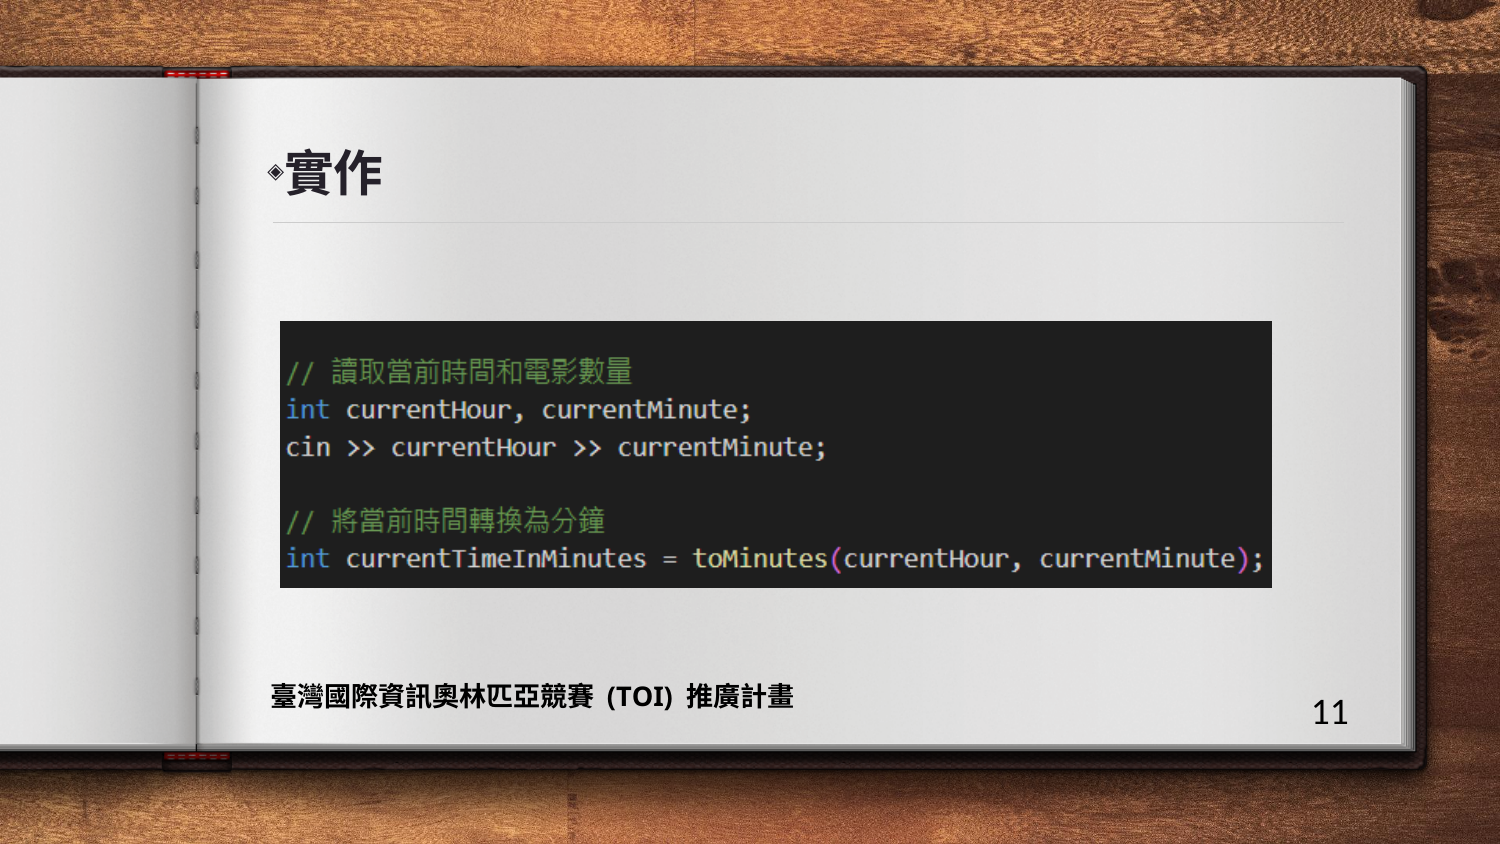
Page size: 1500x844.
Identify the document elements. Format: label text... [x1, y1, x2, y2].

picture [224, 321, 1276, 588]
list 實作 [252, 126, 1194, 216]
text_box 11 [1295, 672, 1386, 737]
